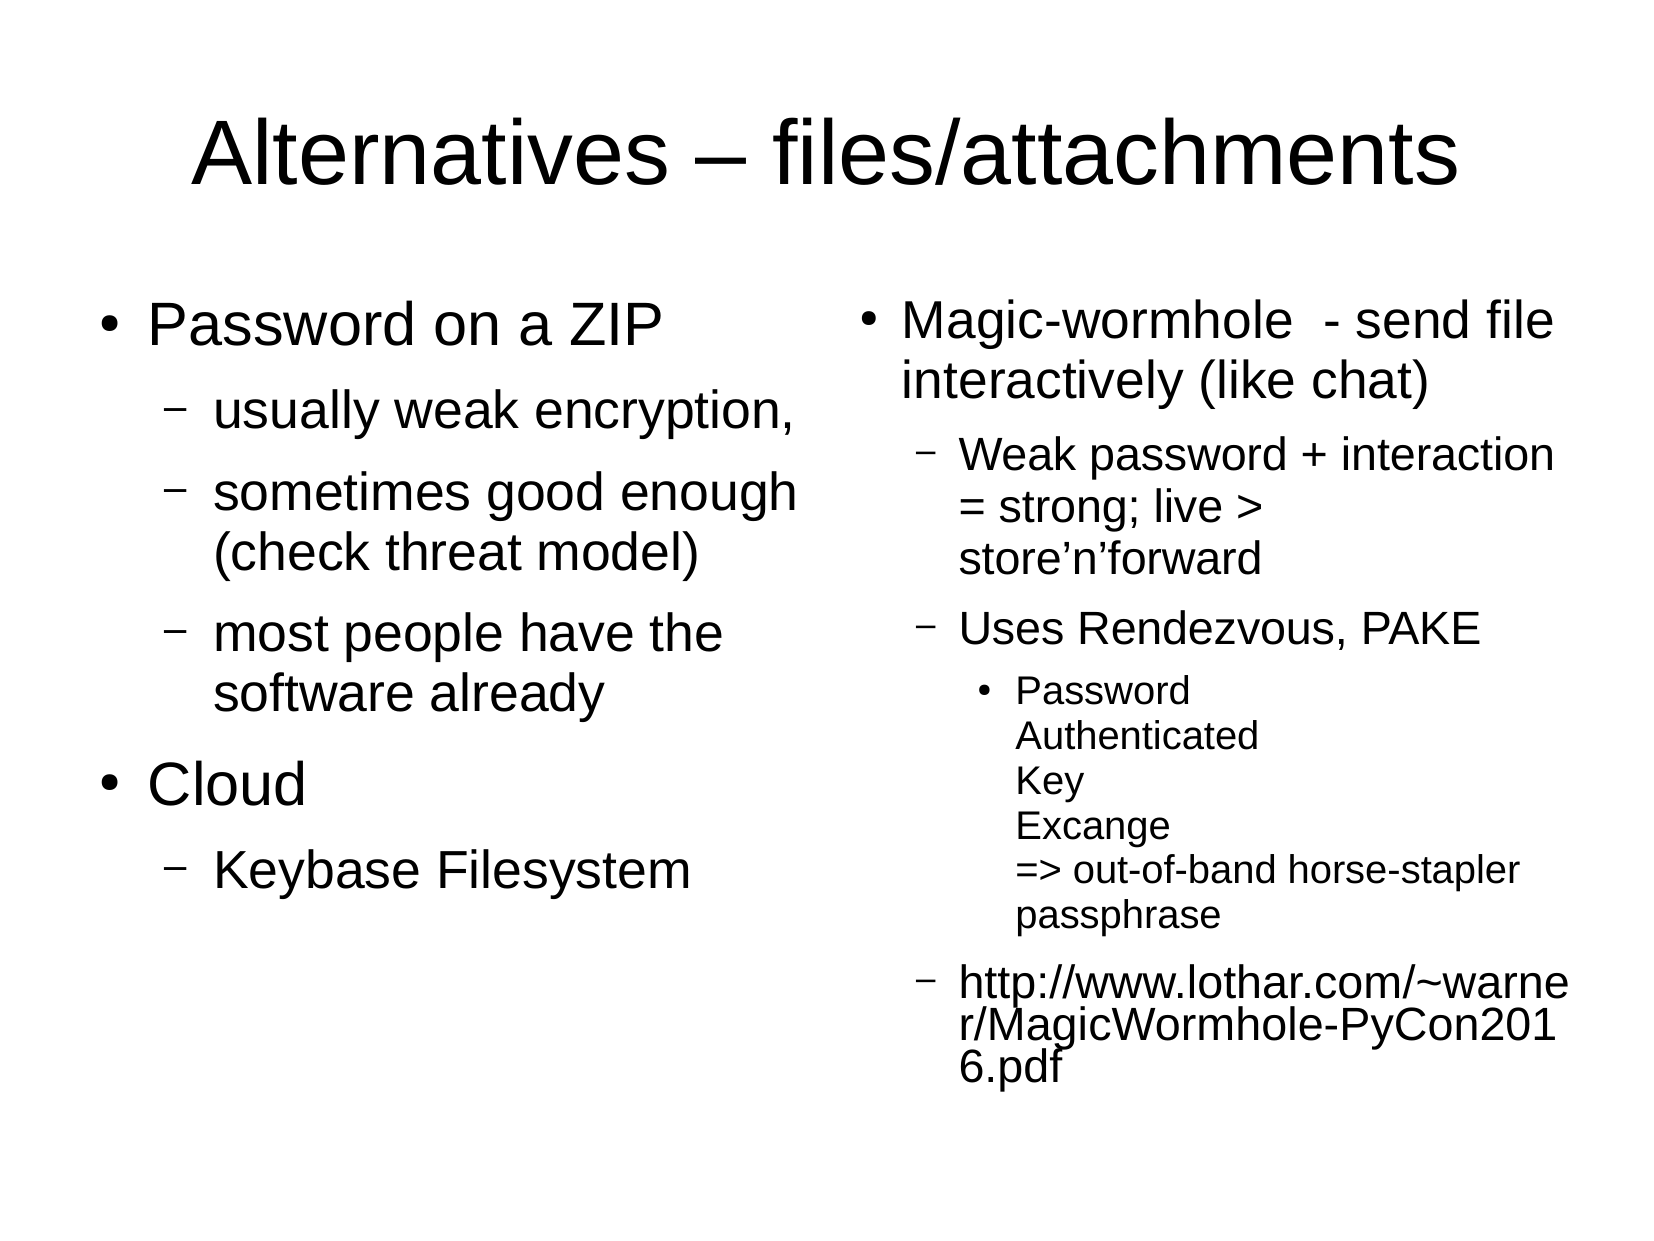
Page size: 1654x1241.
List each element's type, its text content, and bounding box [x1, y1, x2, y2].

title Alternatives – files/attachments [82, 49, 1571, 257]
list Password on a ZIP usually weak encryption, sometimes good enough (check threat model) most people have the software already Cloud Keybase Filesystem [82, 290, 809, 1010]
list Magic-wormhole - send file interactively (like chat) Weak password + interaction = strong; live > store’n’forward Uses Rendezvous, PAKE Password Authenticated Key Excange => out-of-band horse-stapler passphrase http://www.lothar.com/~warner/MagicWormhole-PyCon2016.pdf [845, 290, 1572, 1010]
